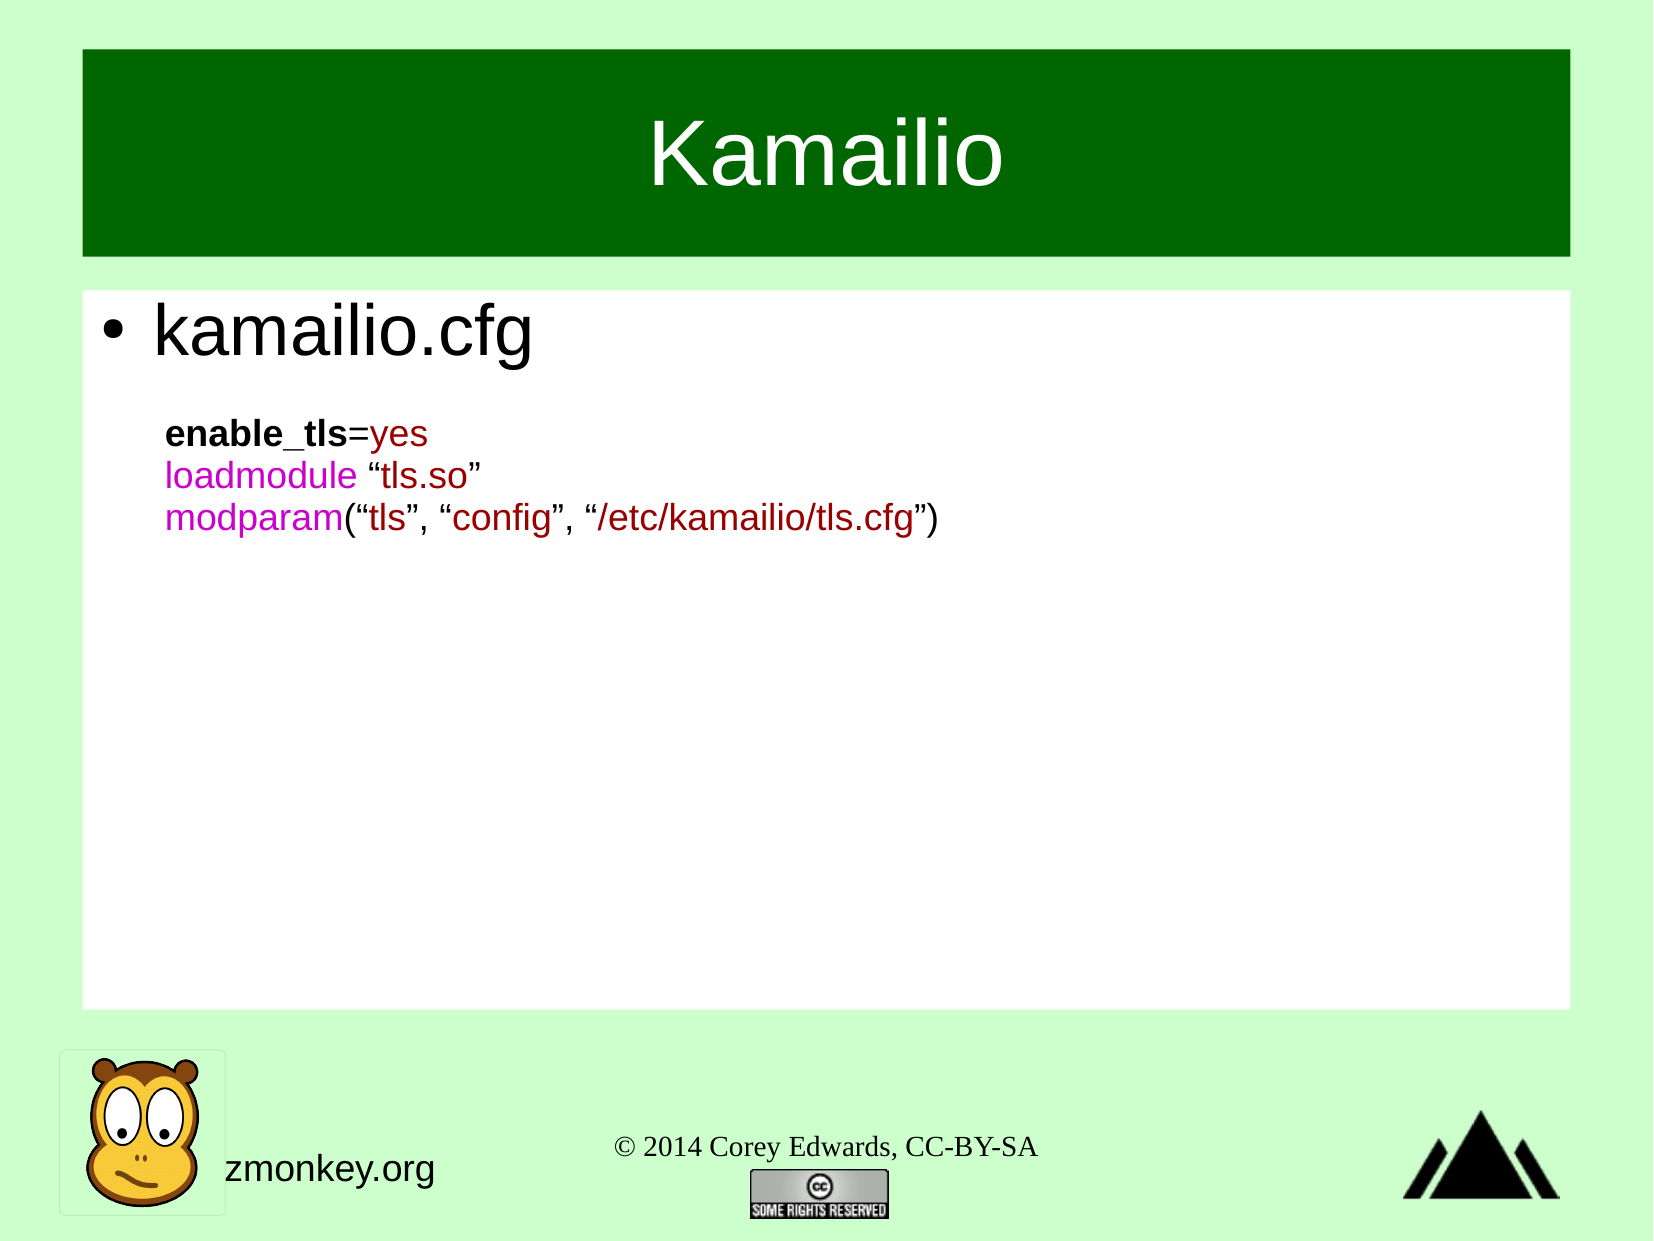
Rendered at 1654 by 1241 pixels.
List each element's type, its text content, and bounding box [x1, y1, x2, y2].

picture [59, 1049, 226, 1216]
list kamailio.cfg [82, 290, 1571, 1010]
title Kamailio [82, 49, 1571, 257]
picture [1403, 1109, 1560, 1225]
text_box enable_tls=yes loadmodule “tls.so” modparam(“tls”, “config”, “/etc/kamailio/tls.cfg”) [150, 405, 1531, 546]
picture [750, 1169, 889, 1219]
